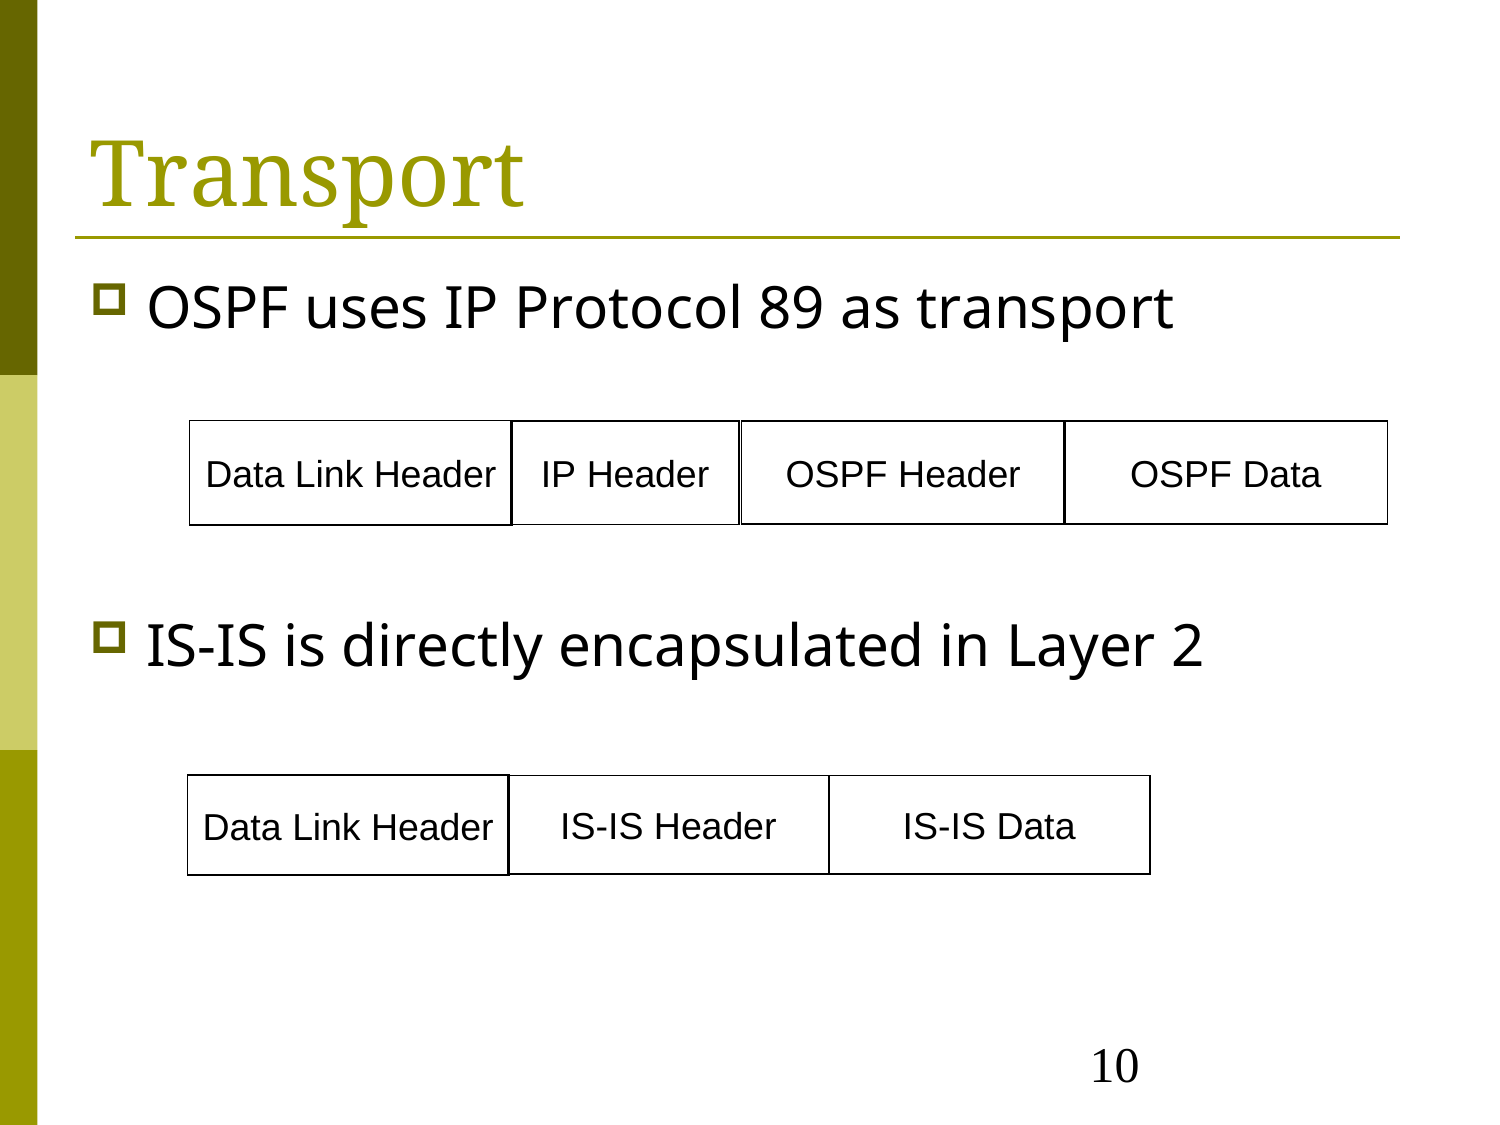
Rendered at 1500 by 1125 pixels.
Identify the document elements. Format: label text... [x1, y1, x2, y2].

list OSPF uses IP Protocol 89 as transport IS-IS is directly encapsulated in Layer 2 [75, 262, 1426, 1006]
title Transport [75, 45, 1426, 233]
